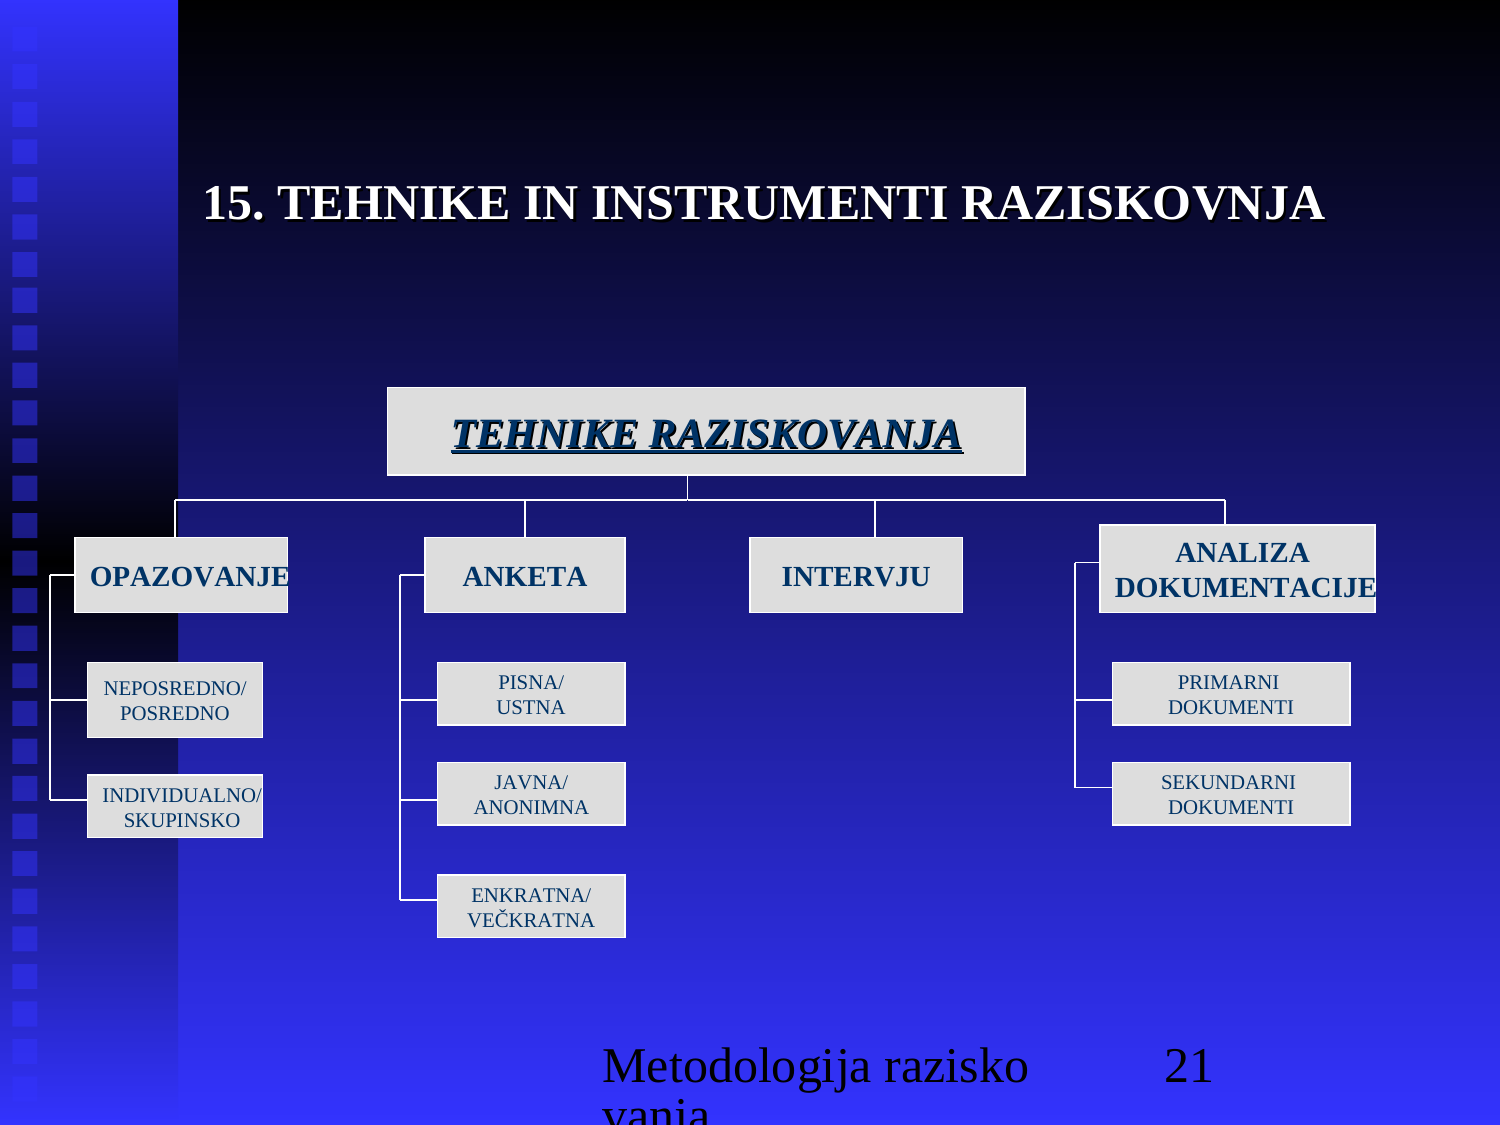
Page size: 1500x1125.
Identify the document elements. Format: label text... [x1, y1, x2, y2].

text_box NEPOSREDNO/ POSREDNO [87, 662, 263, 738]
text_box INDIVIDUALNO/ SKUPINSKO [87, 774, 263, 838]
text_box PISNA/ USTNA [437, 662, 625, 725]
text_box JAVNA/ ANONIMNA [437, 762, 625, 826]
text_box ENKRATNA/ VEČKRATNA [437, 875, 625, 938]
text_box INTERVJU [750, 537, 963, 613]
text_box ANALIZA DOKUMENTACIJE [1100, 525, 1375, 613]
title 15. TEHNIKE IN INSTRUMENTI RAZISKOVNJA [187, 162, 1463, 238]
text_box OPAZOVANJE [75, 537, 288, 613]
text_box SEKUNDARNI DOKUMENTI [1112, 762, 1351, 826]
text_box TEHNIKE RAZISKOVANJA [387, 387, 1025, 475]
text_box ANKETA [425, 537, 625, 613]
text_box PRIMARNI DOKUMENTI [1112, 662, 1351, 725]
